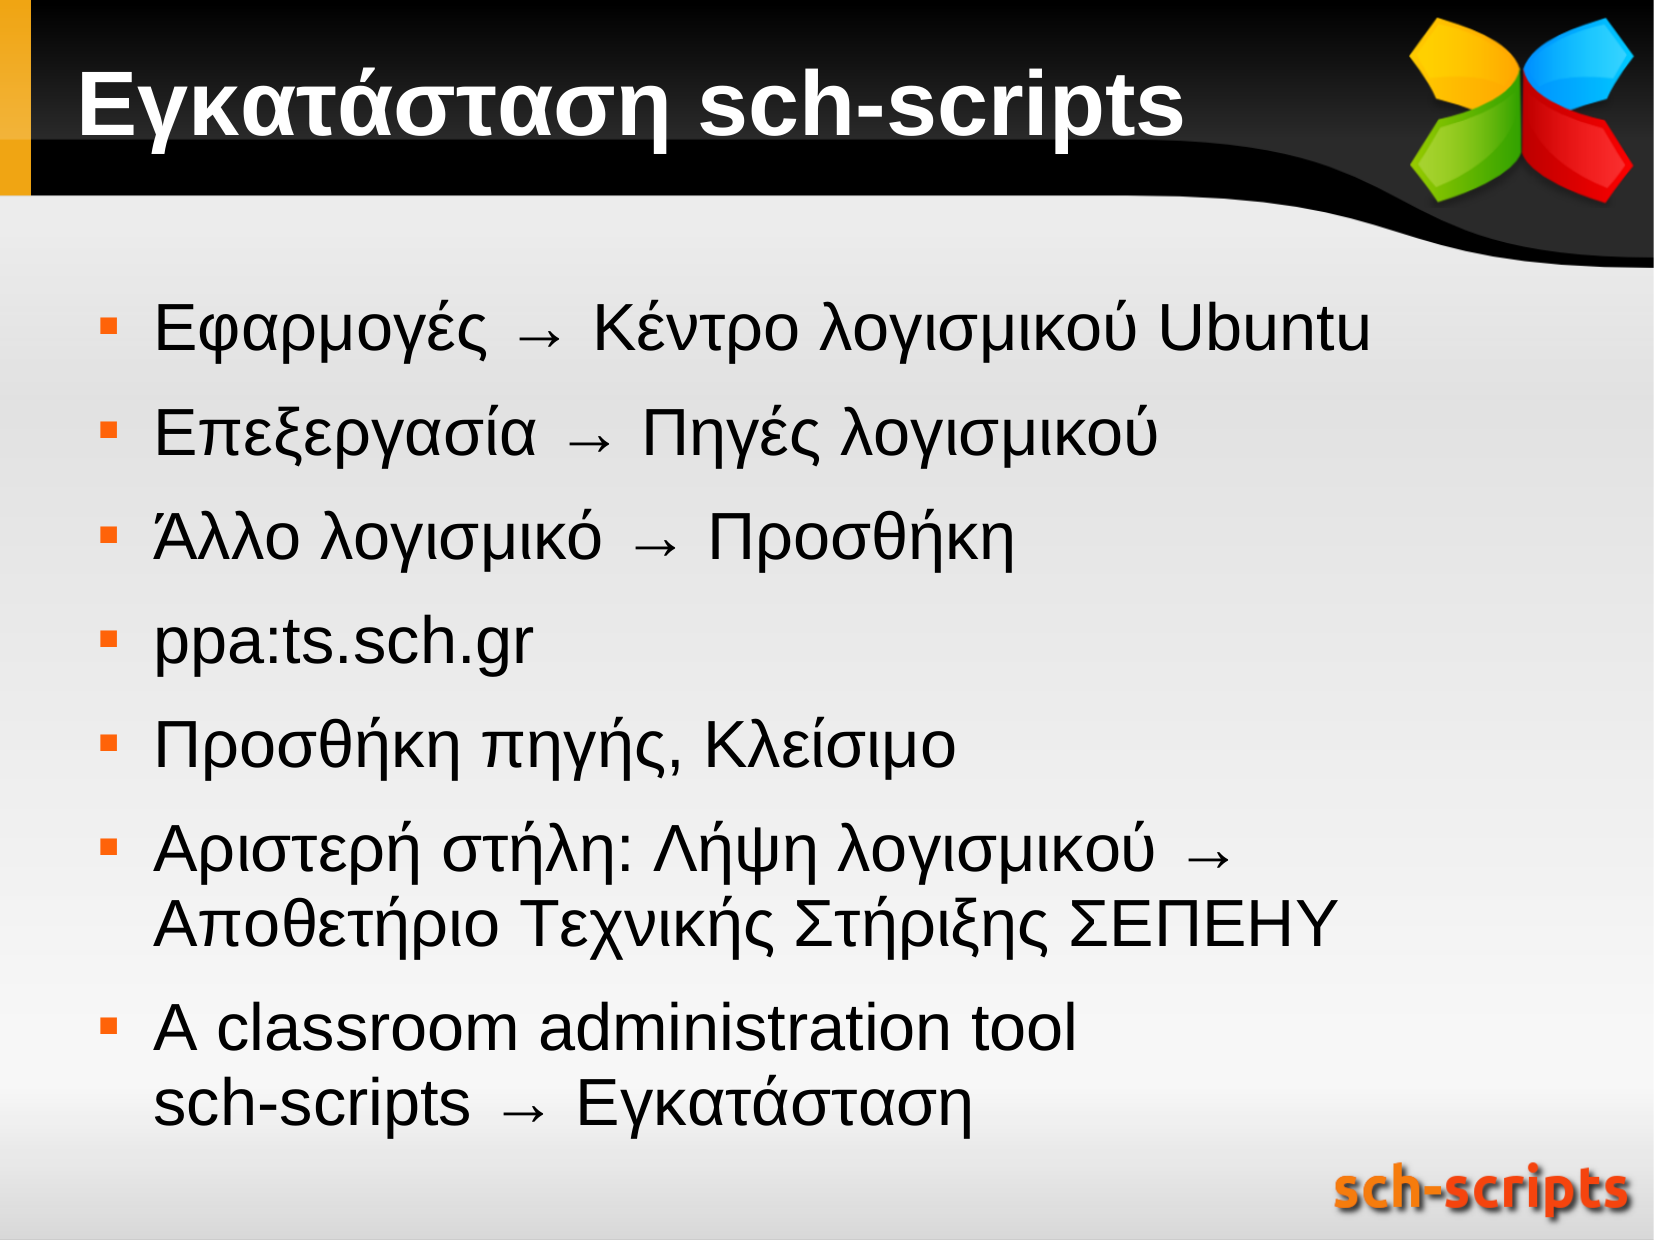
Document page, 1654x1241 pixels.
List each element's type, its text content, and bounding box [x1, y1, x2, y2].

list Εφαρμογές → Κέντρο λογισμικού Ubuntu Επεξεργασία → Πηγές λογισμικού Άλλο λογισμικό → Προσθήκη ppa:ts.sch.gr Προσθήκη πηγής, Κλείσιμο Αριστερή στήλη: Λήψη λογισμικού → Αποθετήριο Τεχνικής Στήριξης ΣΕΠΕΗΥ A classroom administration tool sch-scripts → Εγκατάσταση [82, 290, 1571, 1140]
picture [0, 0, 1654, 1241]
title Εγκατάσταση sch-scripts [76, 7, 1565, 200]
